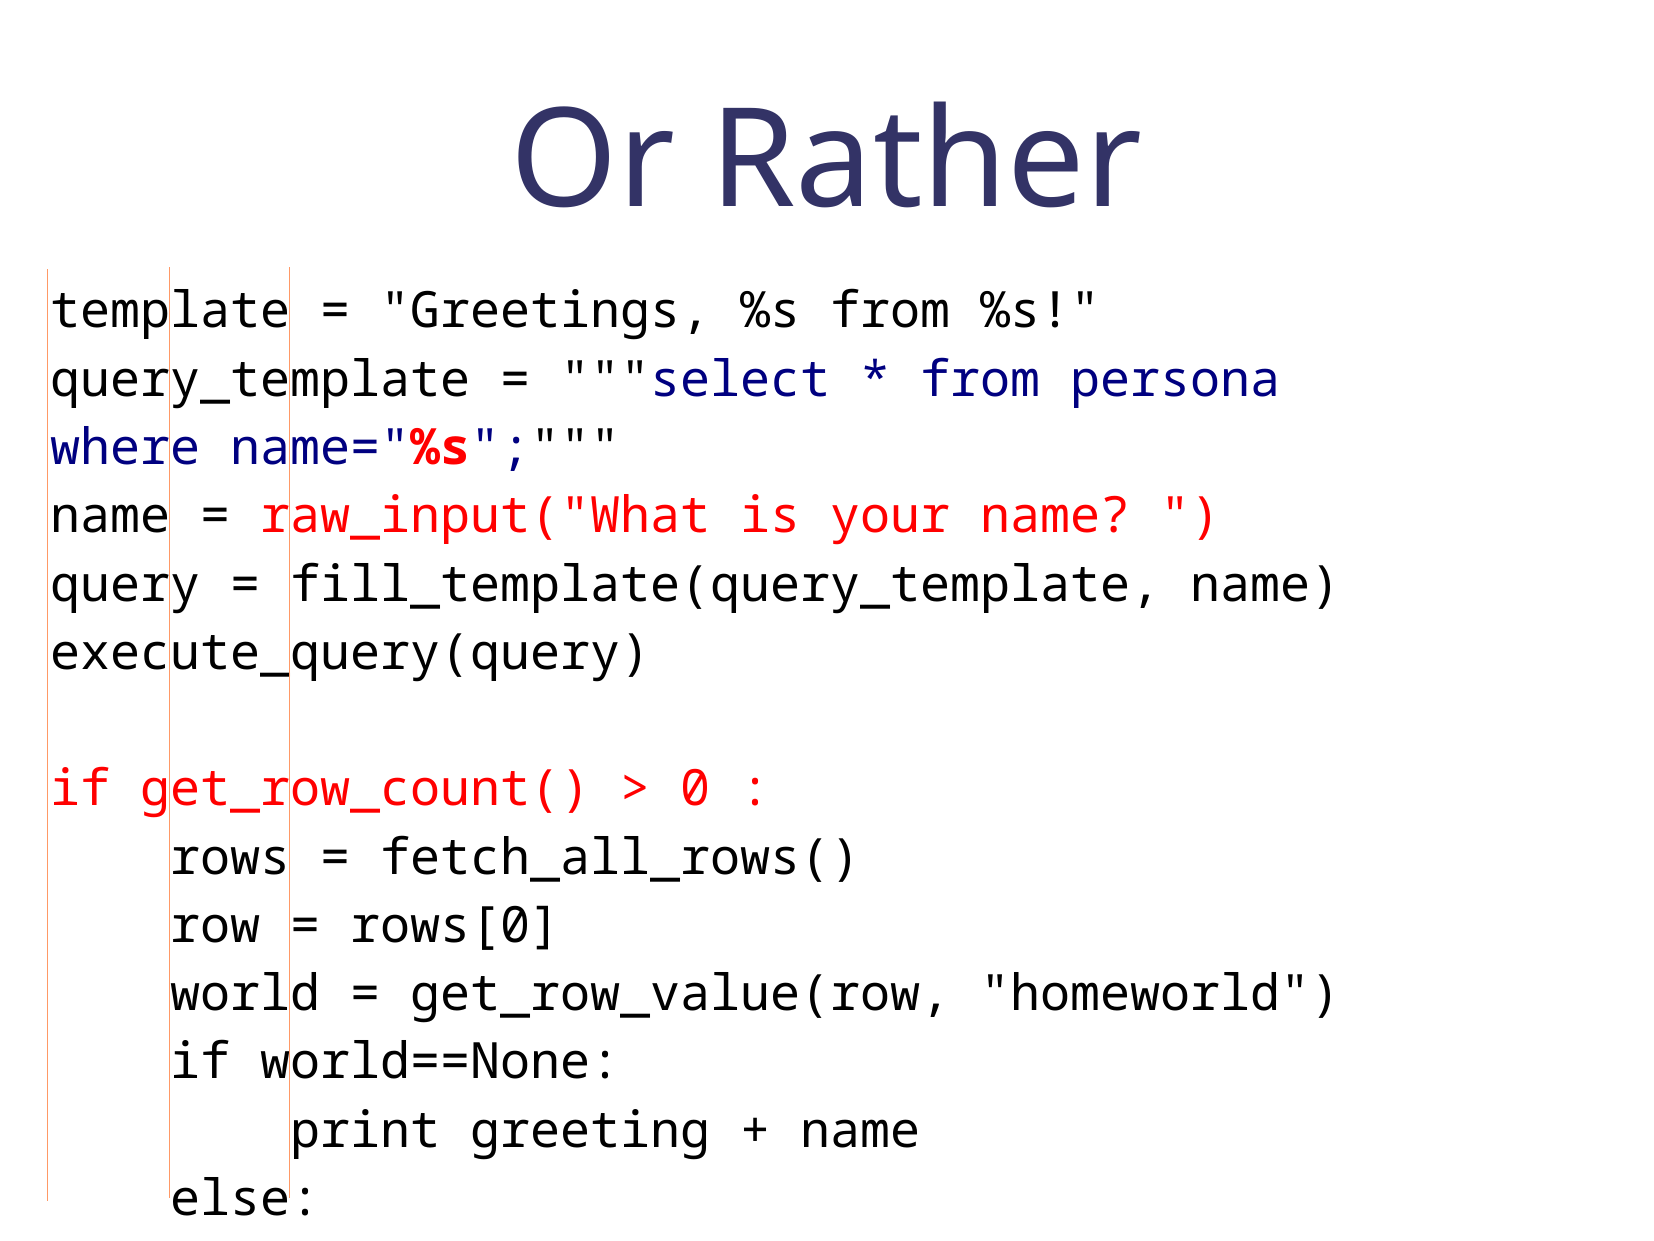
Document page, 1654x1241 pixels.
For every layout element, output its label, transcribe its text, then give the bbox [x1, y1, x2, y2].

title Or Rather [82, 56, 1571, 250]
subtitle template = "Greetings, %s from %s!" query_template = """select * from persona where name="%s";""" name = raw_input("What is your name? ") query = fill_template(query_template, name) execute_query(query) if get_row_count() > 0 : rows = fetch_all_rows() row = rows[0] world = get_row_value(row, "homeworld") if world==None: print greeting + name else: print fill_template(template, name, world) else : print "No such user!" [50, 274, 1654, 1213]
